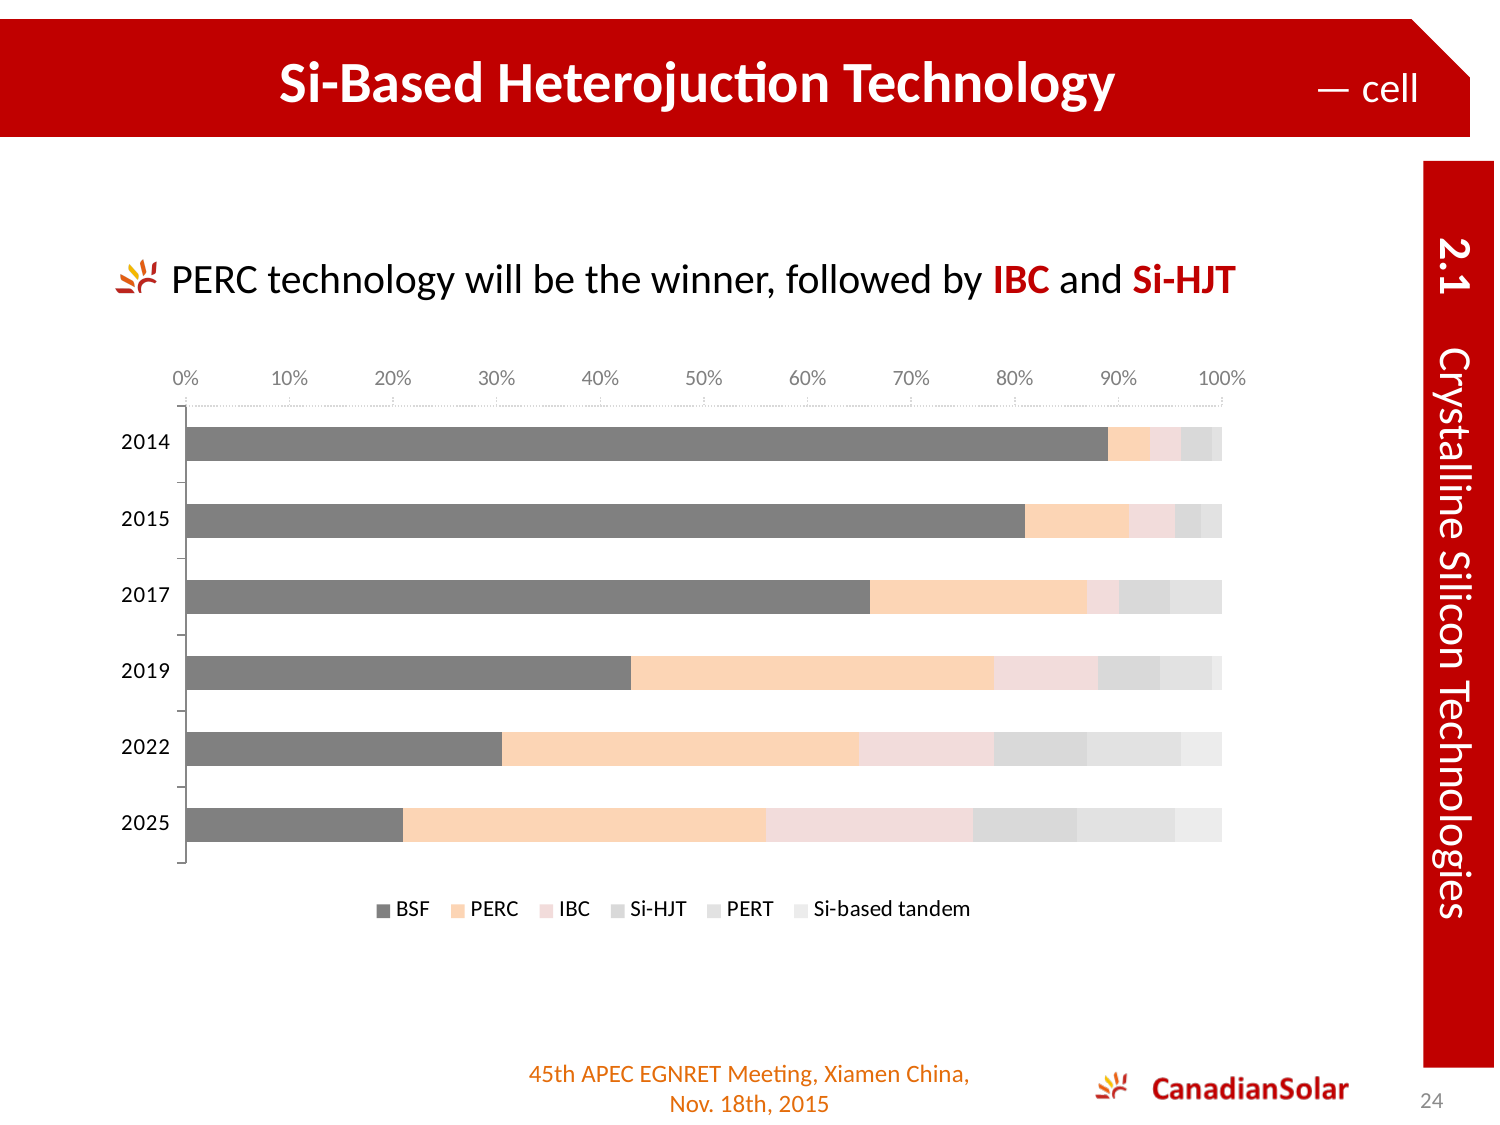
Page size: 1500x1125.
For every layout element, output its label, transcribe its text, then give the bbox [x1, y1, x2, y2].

picture [1080, 1046, 1377, 1125]
text_box 2.1 Crystalline Silicon Technologies [1423, 310, 1494, 1068]
footer 45th APEC EGNRET Meeting, Xiamen China, Nov. 18th, 2015 [512, 1057, 988, 1118]
chart [100, 349, 1341, 976]
picture [115, 259, 158, 295]
slide_number <編號> [1108, 1069, 1459, 1125]
text_box PERC technology will be the winner, followed by IBC and Si-HJT [100, 219, 1495, 310]
text_box 2.1 Crystalline Silicon Technologies [1423, 160, 1494, 219]
text_box Si-Based Heterojuction Technology — cell [0, 19, 1471, 138]
